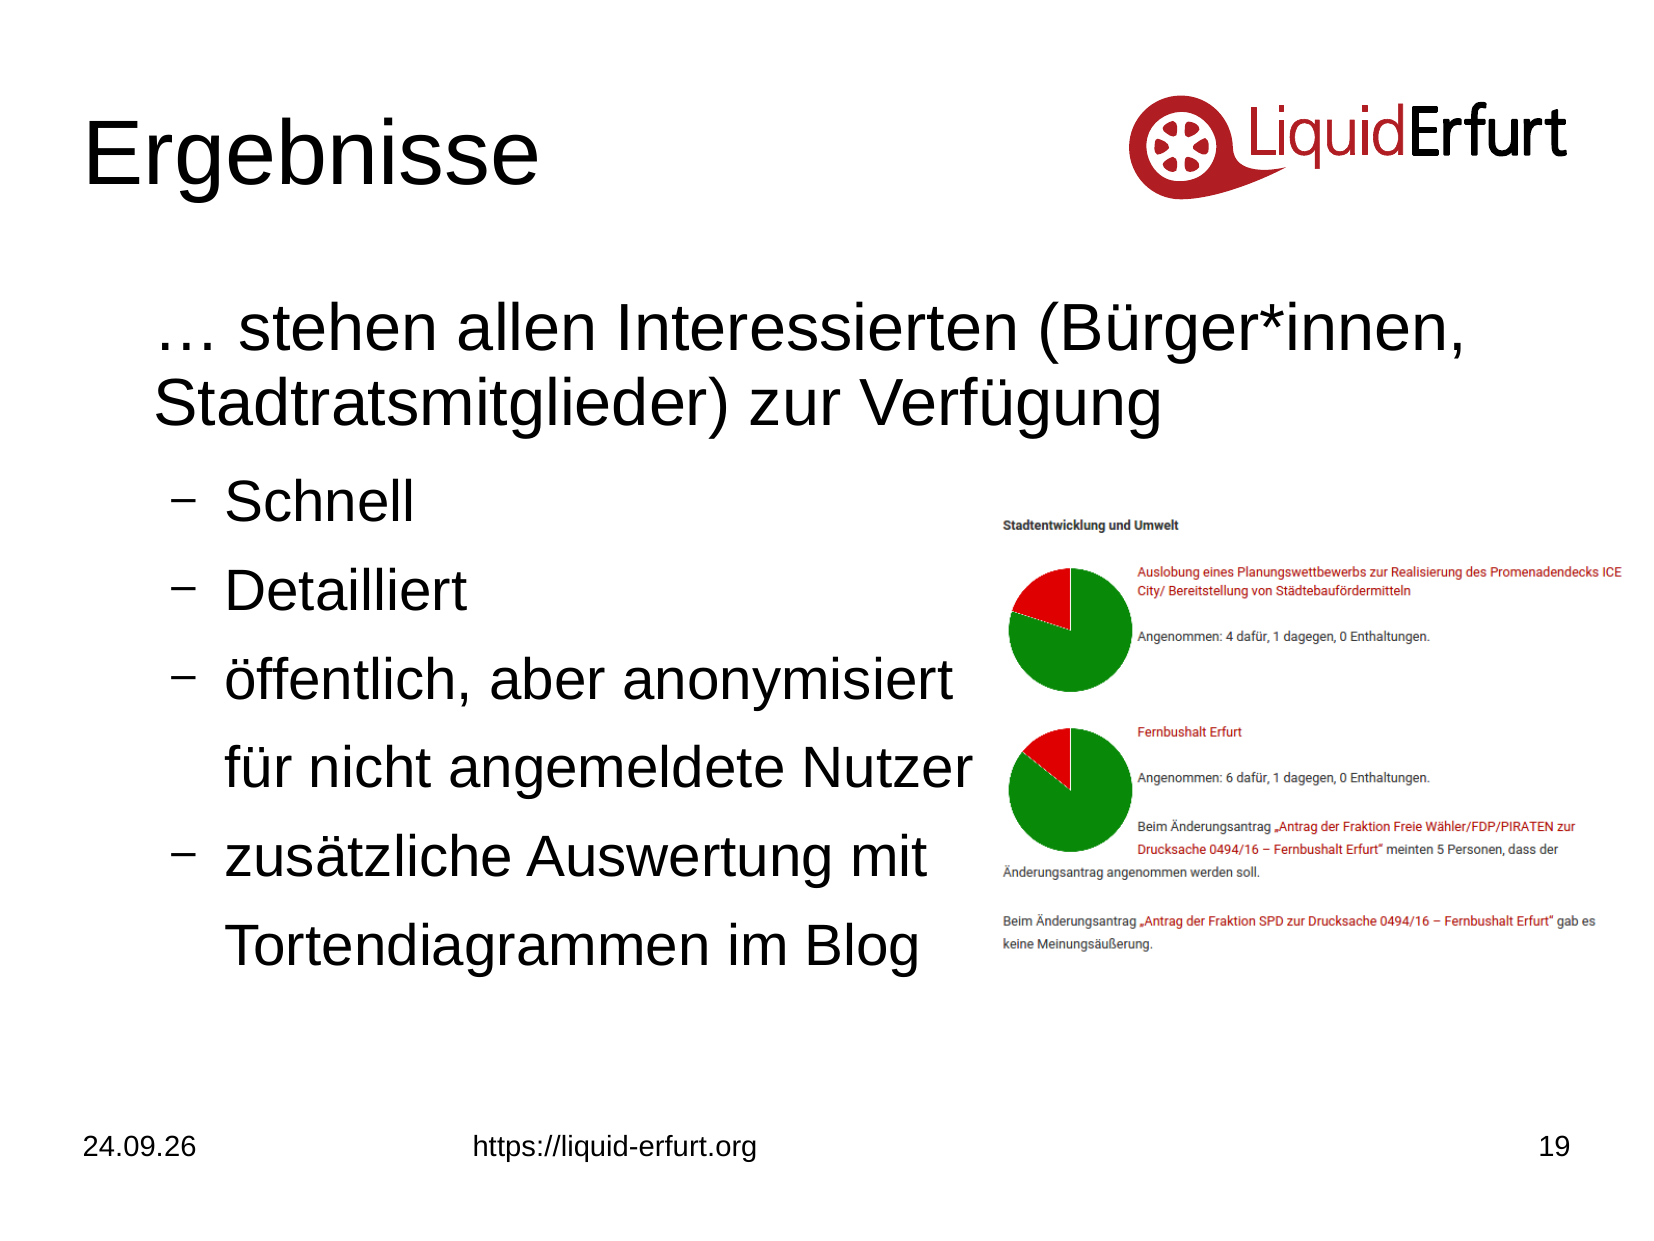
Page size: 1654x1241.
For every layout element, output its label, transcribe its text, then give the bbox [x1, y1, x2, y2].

list … stehen allen Interessierten (Bürger*innen, Stadtratsmitglieder) zur Verfügung Schnell Detailliert öffentlich, aber anonymisiert für nicht angemeldete Nutzer zusätzliche Auswertung mit Tortendiagrammen im Blog [82, 290, 1571, 1010]
title Ergebnisse [82, 49, 1571, 257]
picture [990, 507, 1634, 962]
